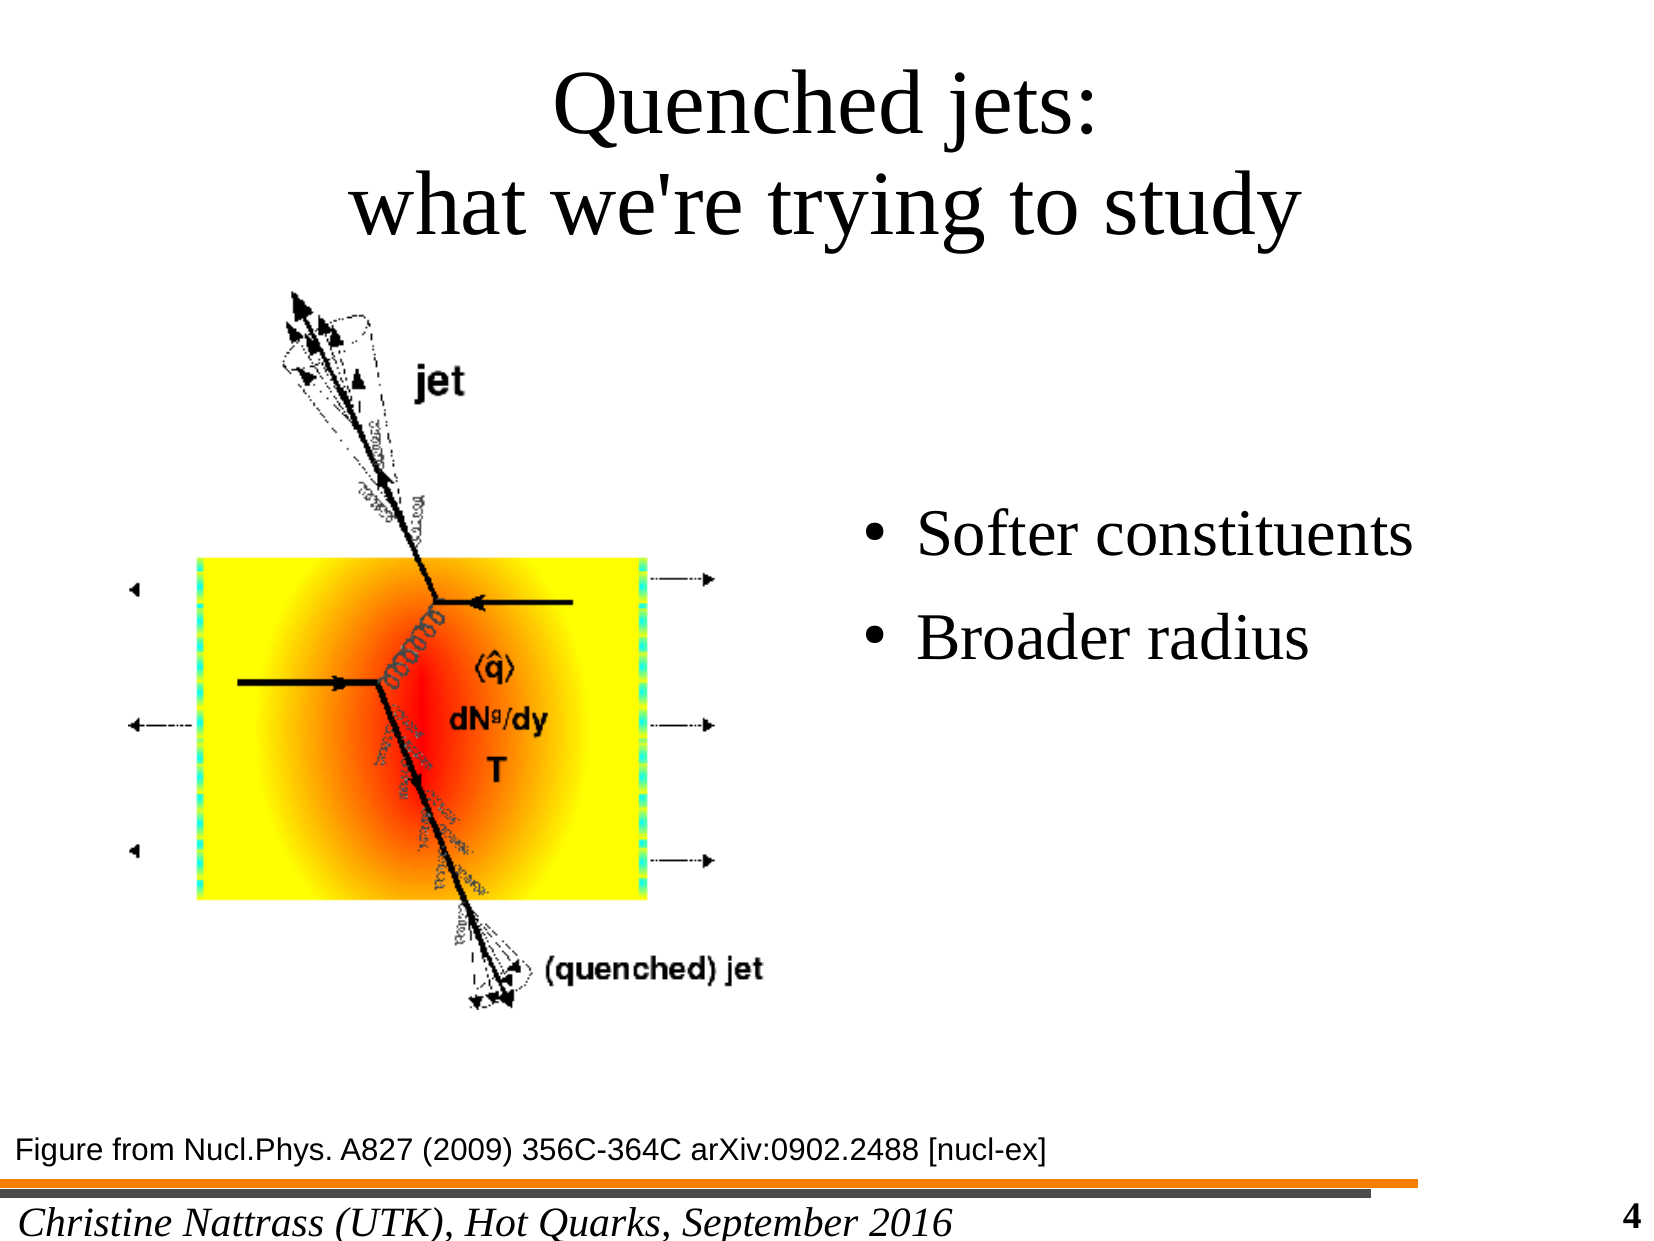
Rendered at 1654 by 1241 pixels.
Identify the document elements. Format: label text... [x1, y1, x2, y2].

list Softer constituents Broader radius [845, 496, 1572, 839]
picture [128, 290, 764, 1010]
text_box Figure from Nucl.Phys. A827 (2009) 356C-364C arXiv:0902.2488 [nucl-ex] [0, 1125, 1226, 1176]
title Quenched jets: what we're trying to study [82, 49, 1571, 257]
